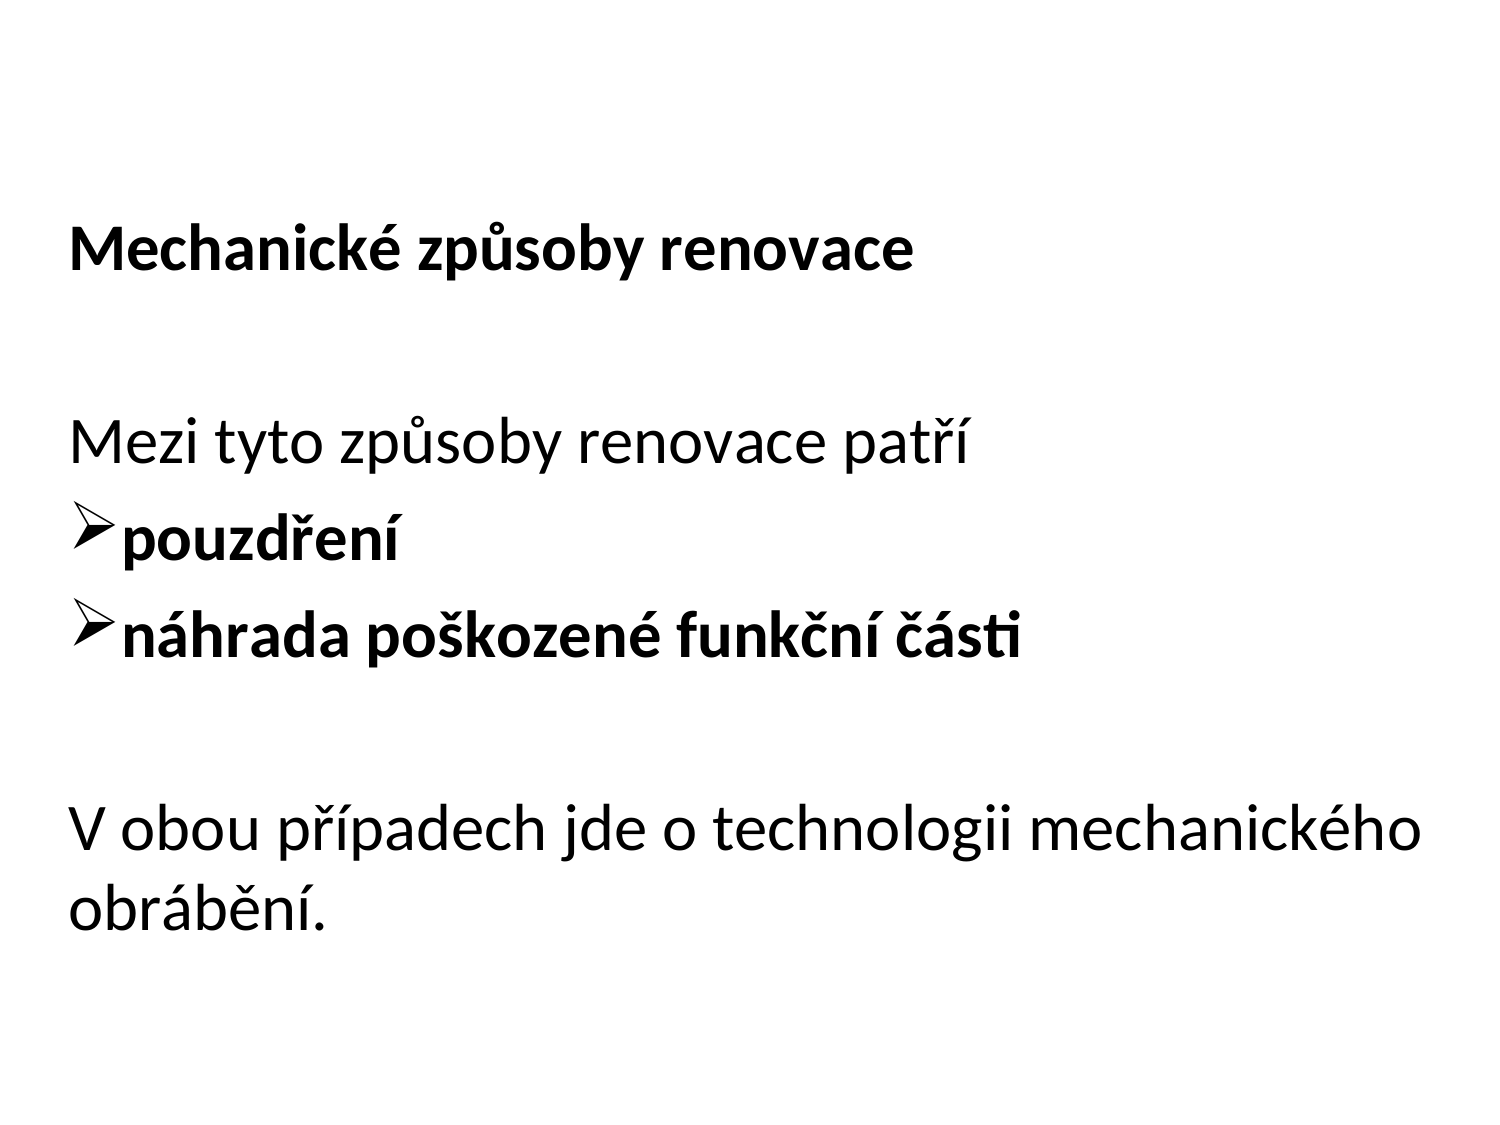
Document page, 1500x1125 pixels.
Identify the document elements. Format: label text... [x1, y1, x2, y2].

list Mechanické způsoby renovace Mezi tyto způsoby renovace patří pouzdření náhrada poškozené funkční části V obou případech jde o technologii mechanického obrábění. [53, 196, 1459, 1048]
